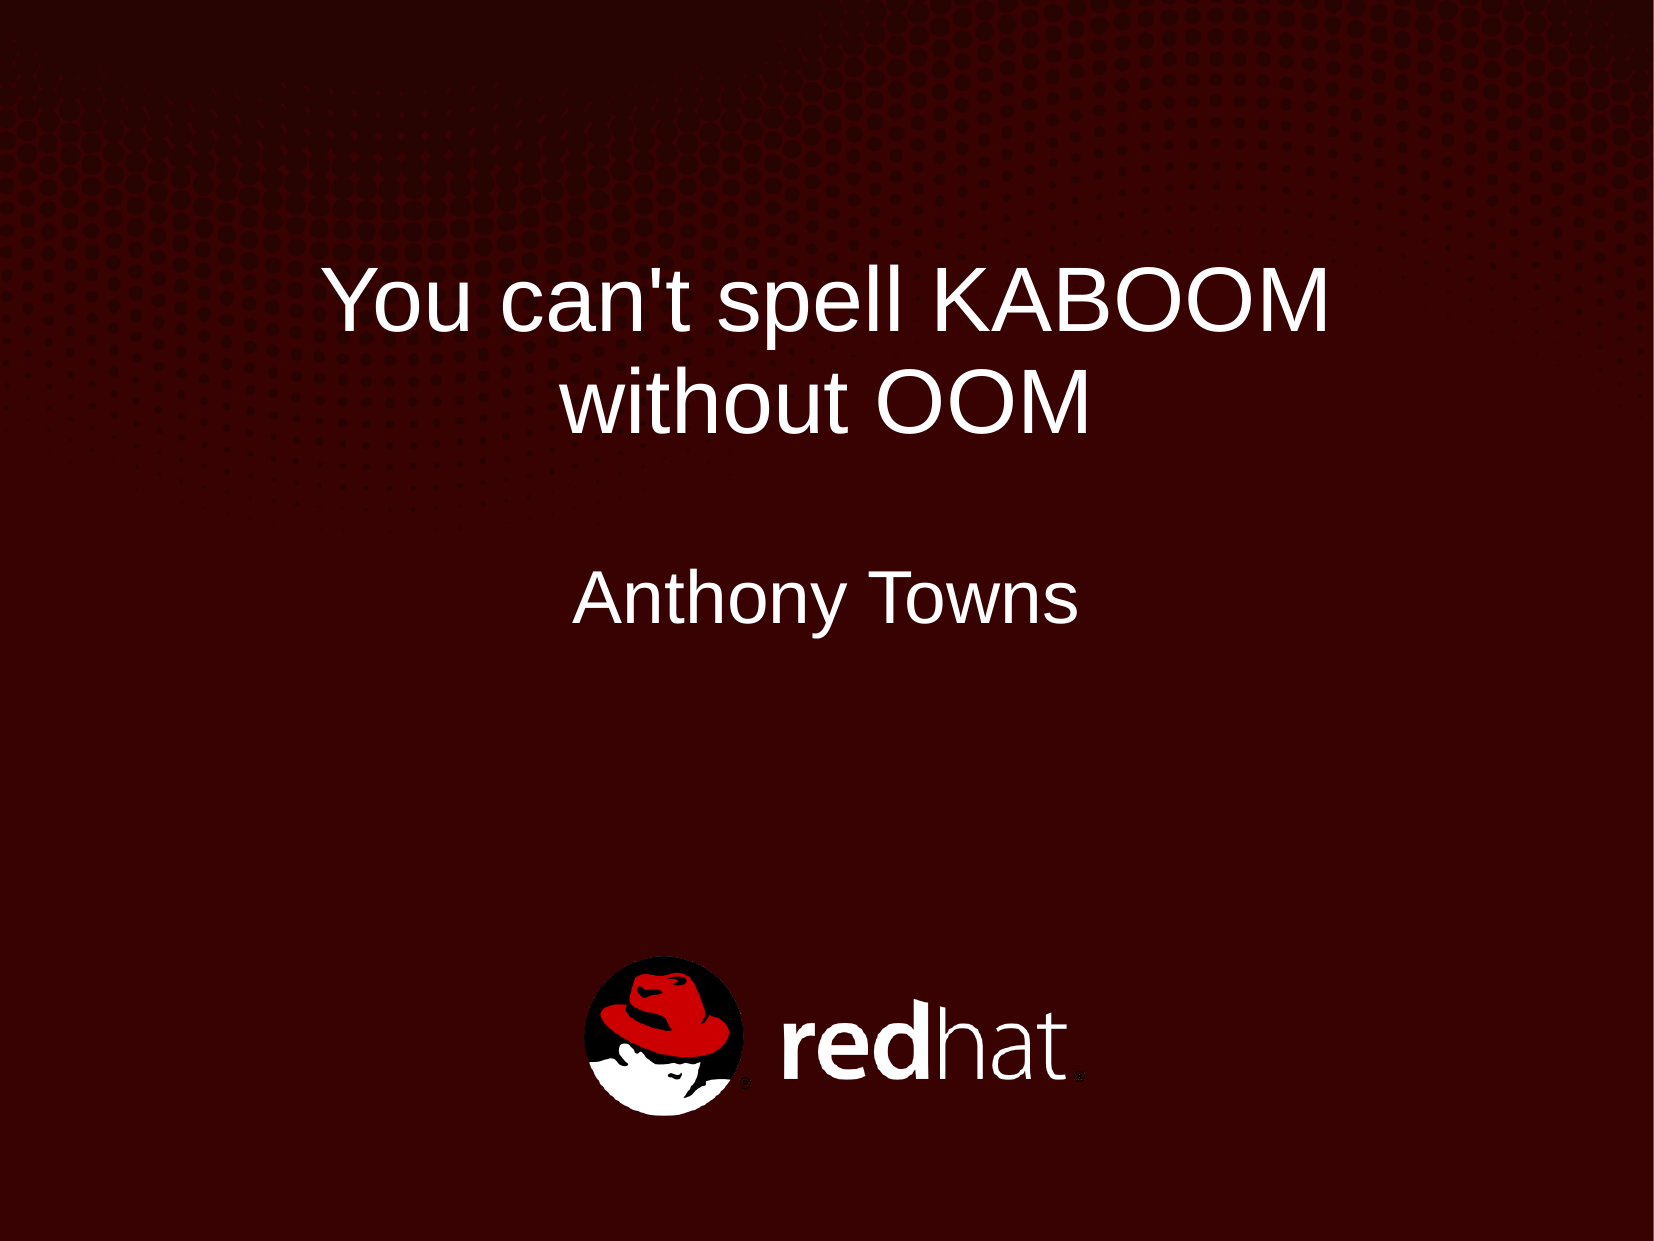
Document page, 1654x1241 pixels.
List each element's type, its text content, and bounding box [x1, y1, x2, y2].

picture [0, 0, 1654, 1241]
title You can't spell KABOOM without OOM Anthony Towns [82, 49, 1571, 839]
